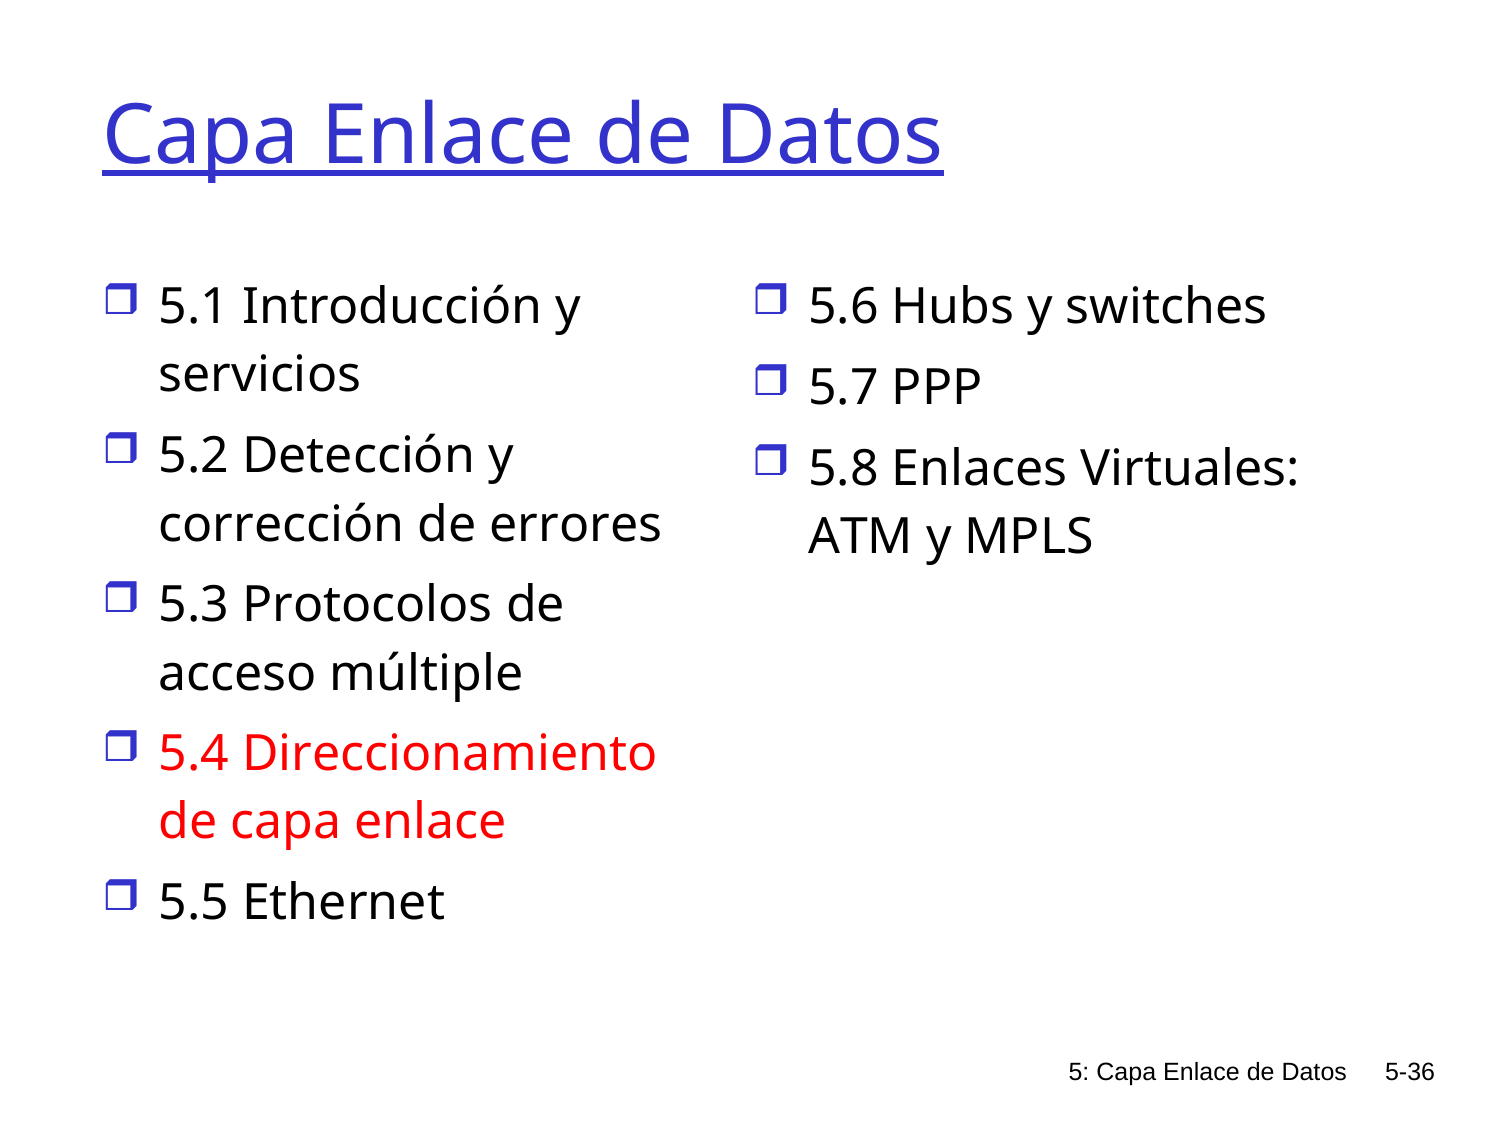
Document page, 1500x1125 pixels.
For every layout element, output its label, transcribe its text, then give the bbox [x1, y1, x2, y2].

list 5.6 Hubs y switches 5.7 PPP 5.8 Enlaces Virtuales: ATM y MPLS [737, 262, 1403, 1026]
list 5.1 Introducción y servicios 5.2 Detección y corrección de errores 5.3 Protocolos de acceso múltiple 5.4 Direccionamiento de capa enlace 5.5 Ethernet [87, 262, 713, 1026]
title Capa Enlace de Datos [87, 37, 1363, 225]
